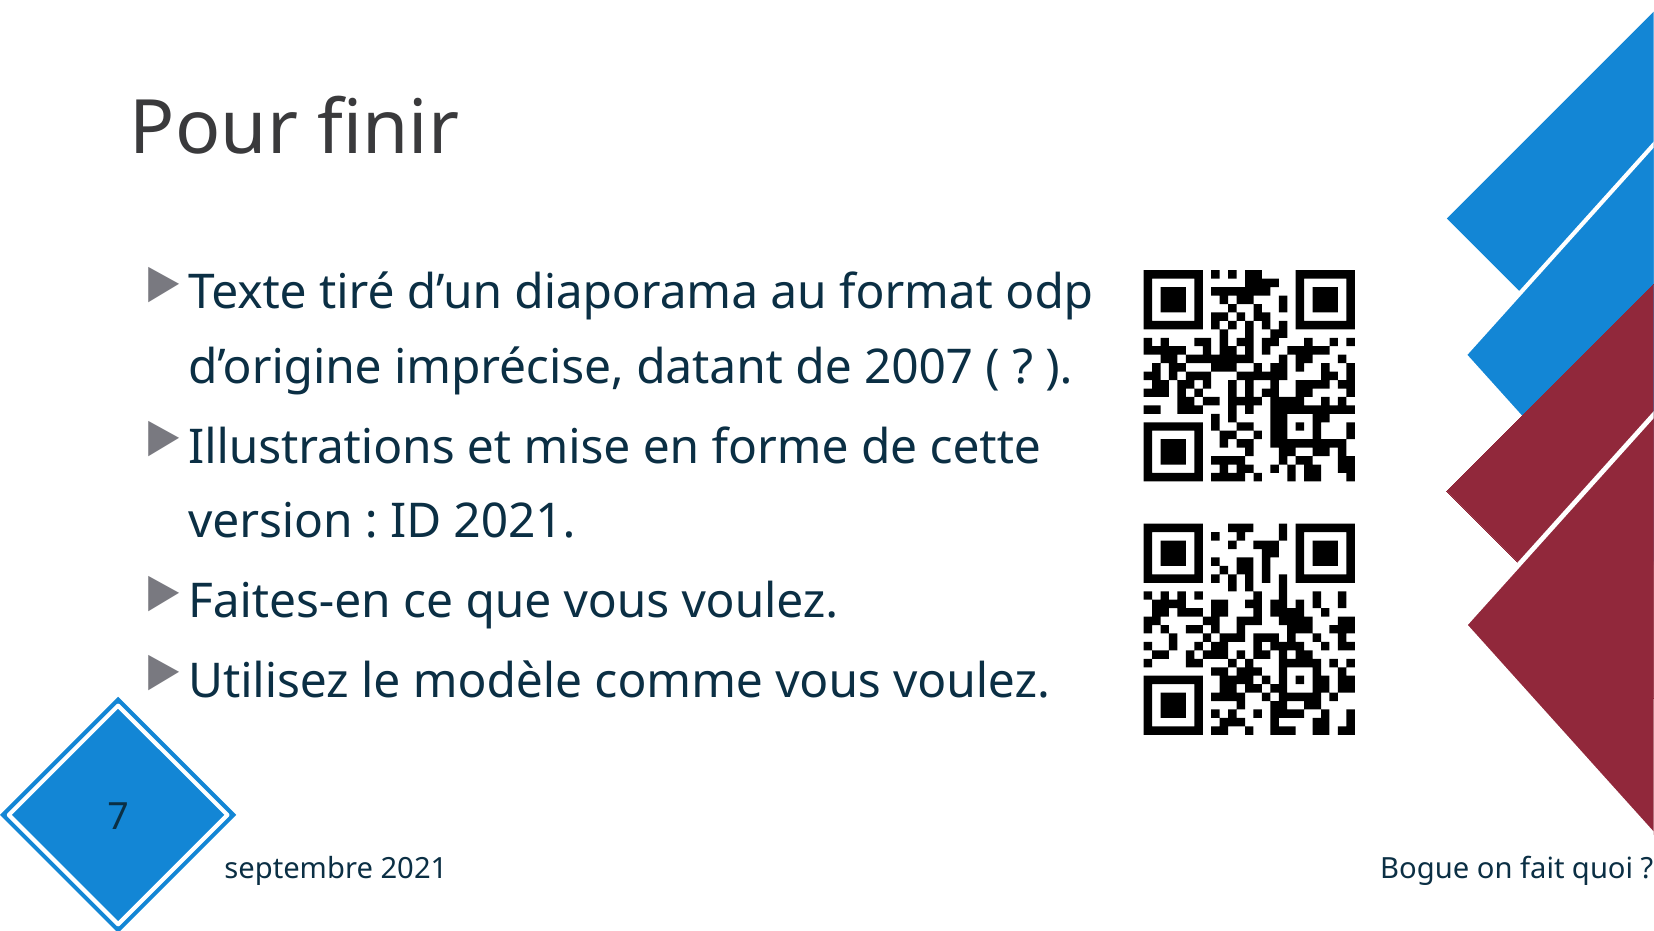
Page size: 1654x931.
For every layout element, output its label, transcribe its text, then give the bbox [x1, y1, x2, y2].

list Texte tiré d’un diaporama au format odp d’origine imprécise, datant de 2007 ( ? ). Illustrations et mise en forme de cette version : ID 2021. Faites-en ce que vous voulez. Utilisez le modèle comme vous voulez. [129, 248, 1111, 780]
picture [1122, 249, 1376, 756]
title Pour finir [129, 37, 1436, 213]
